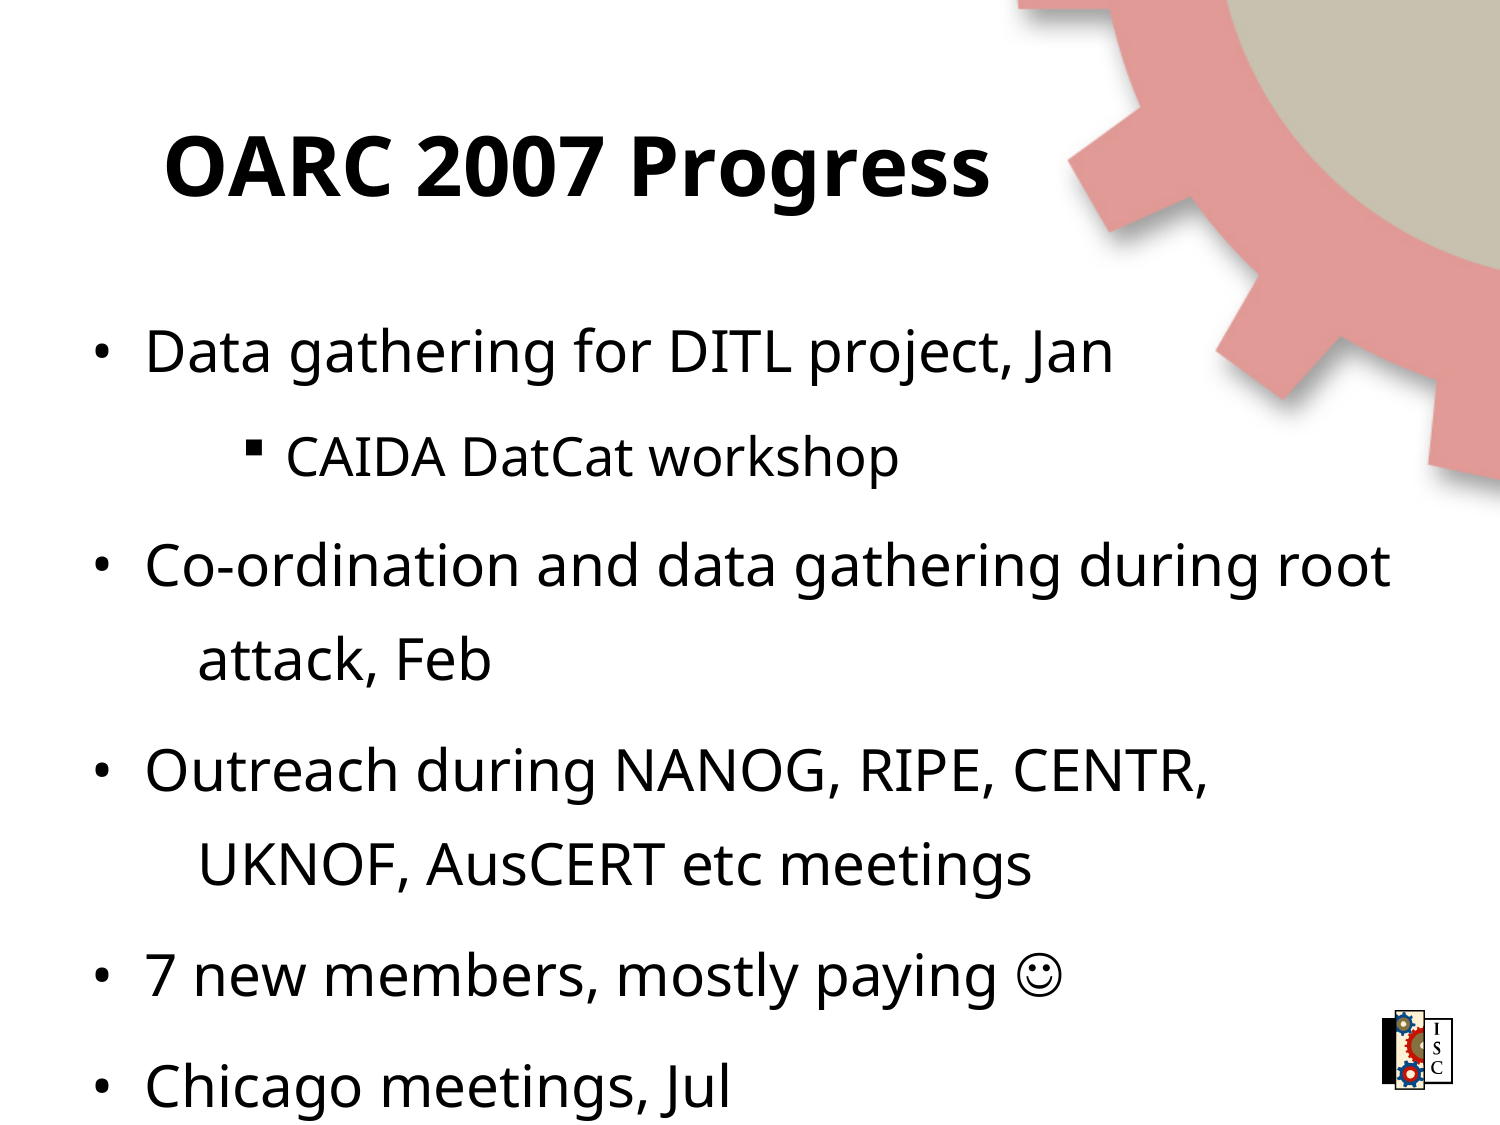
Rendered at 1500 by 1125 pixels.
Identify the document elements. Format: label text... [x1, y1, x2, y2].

list Data gathering for DITL project, Jan CAIDA DatCat workshop Co-ordination and data gathering during root attack, Feb Outreach during NANOG, RIPE, CENTR, UKNOF, AusCERT etc meetings 7 new members, mostly paying  Chicago meetings, Jul [91, 295, 1406, 1038]
title OARC 2007 Progress [162, 26, 1472, 280]
picture [0, 0, 1500, 1125]
